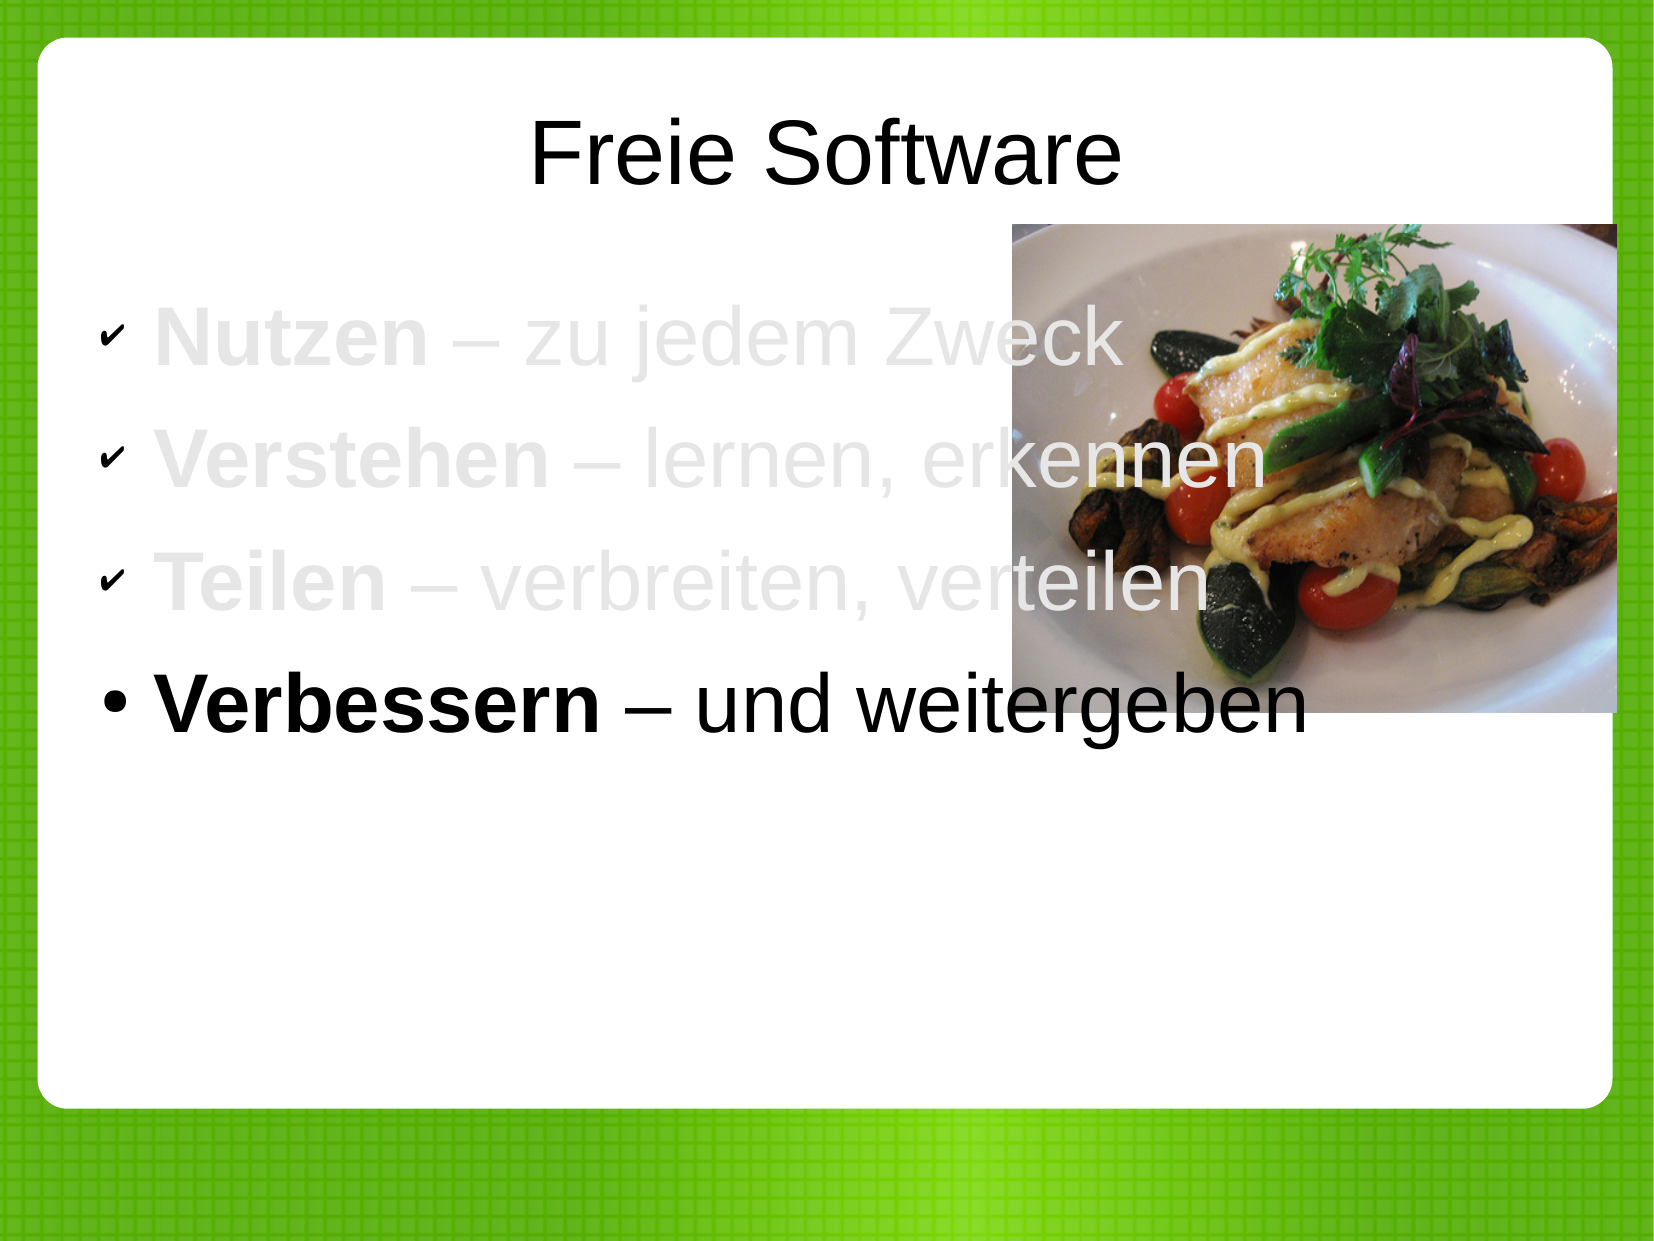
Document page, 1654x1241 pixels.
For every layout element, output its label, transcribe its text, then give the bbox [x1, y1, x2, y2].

title Freie Software [82, 49, 1571, 257]
list Nutzen – zu jedem Zweck Verstehen – lernen, erkennen Teilen – verbreiten, verteilen Verbessern – und weitergeben [82, 290, 1571, 1109]
picture [0, 0, 1654, 1241]
